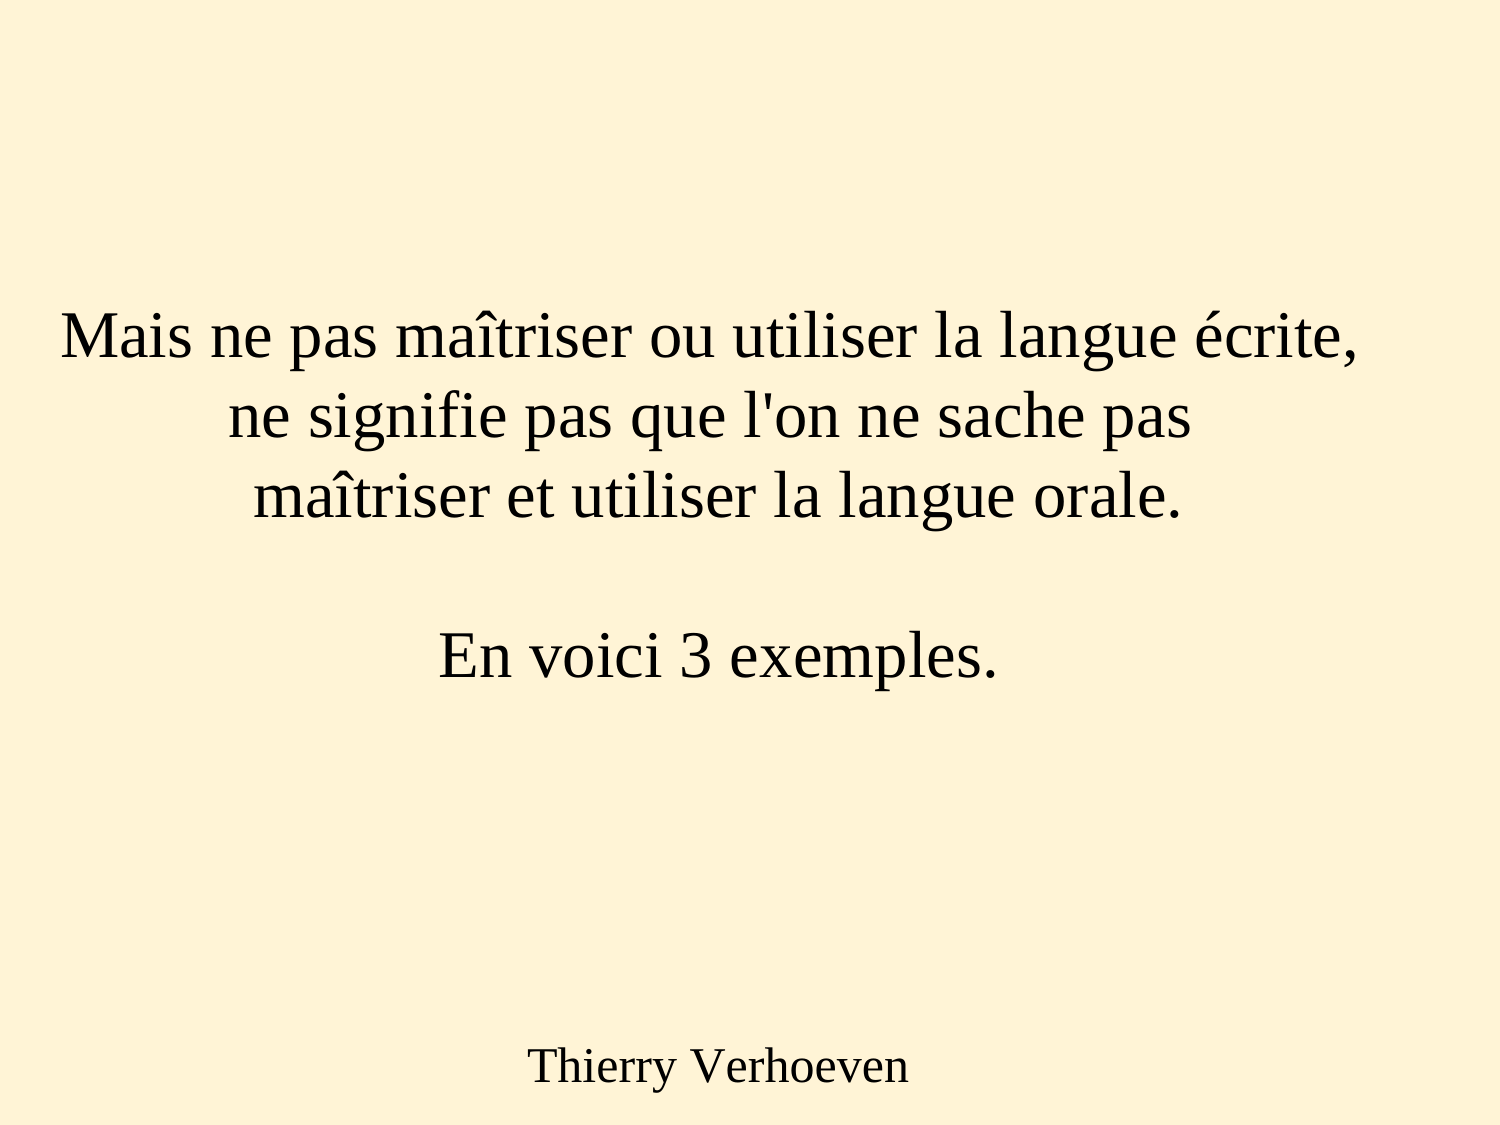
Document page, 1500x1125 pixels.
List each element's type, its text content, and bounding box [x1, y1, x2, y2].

text_box Mais ne pas maîtriser ou utiliser la langue écrite, ne signifie pas que l'on ne sache pas maîtriser et utiliser la langue orale. En voici 3 exemples. [45, 283, 1394, 699]
